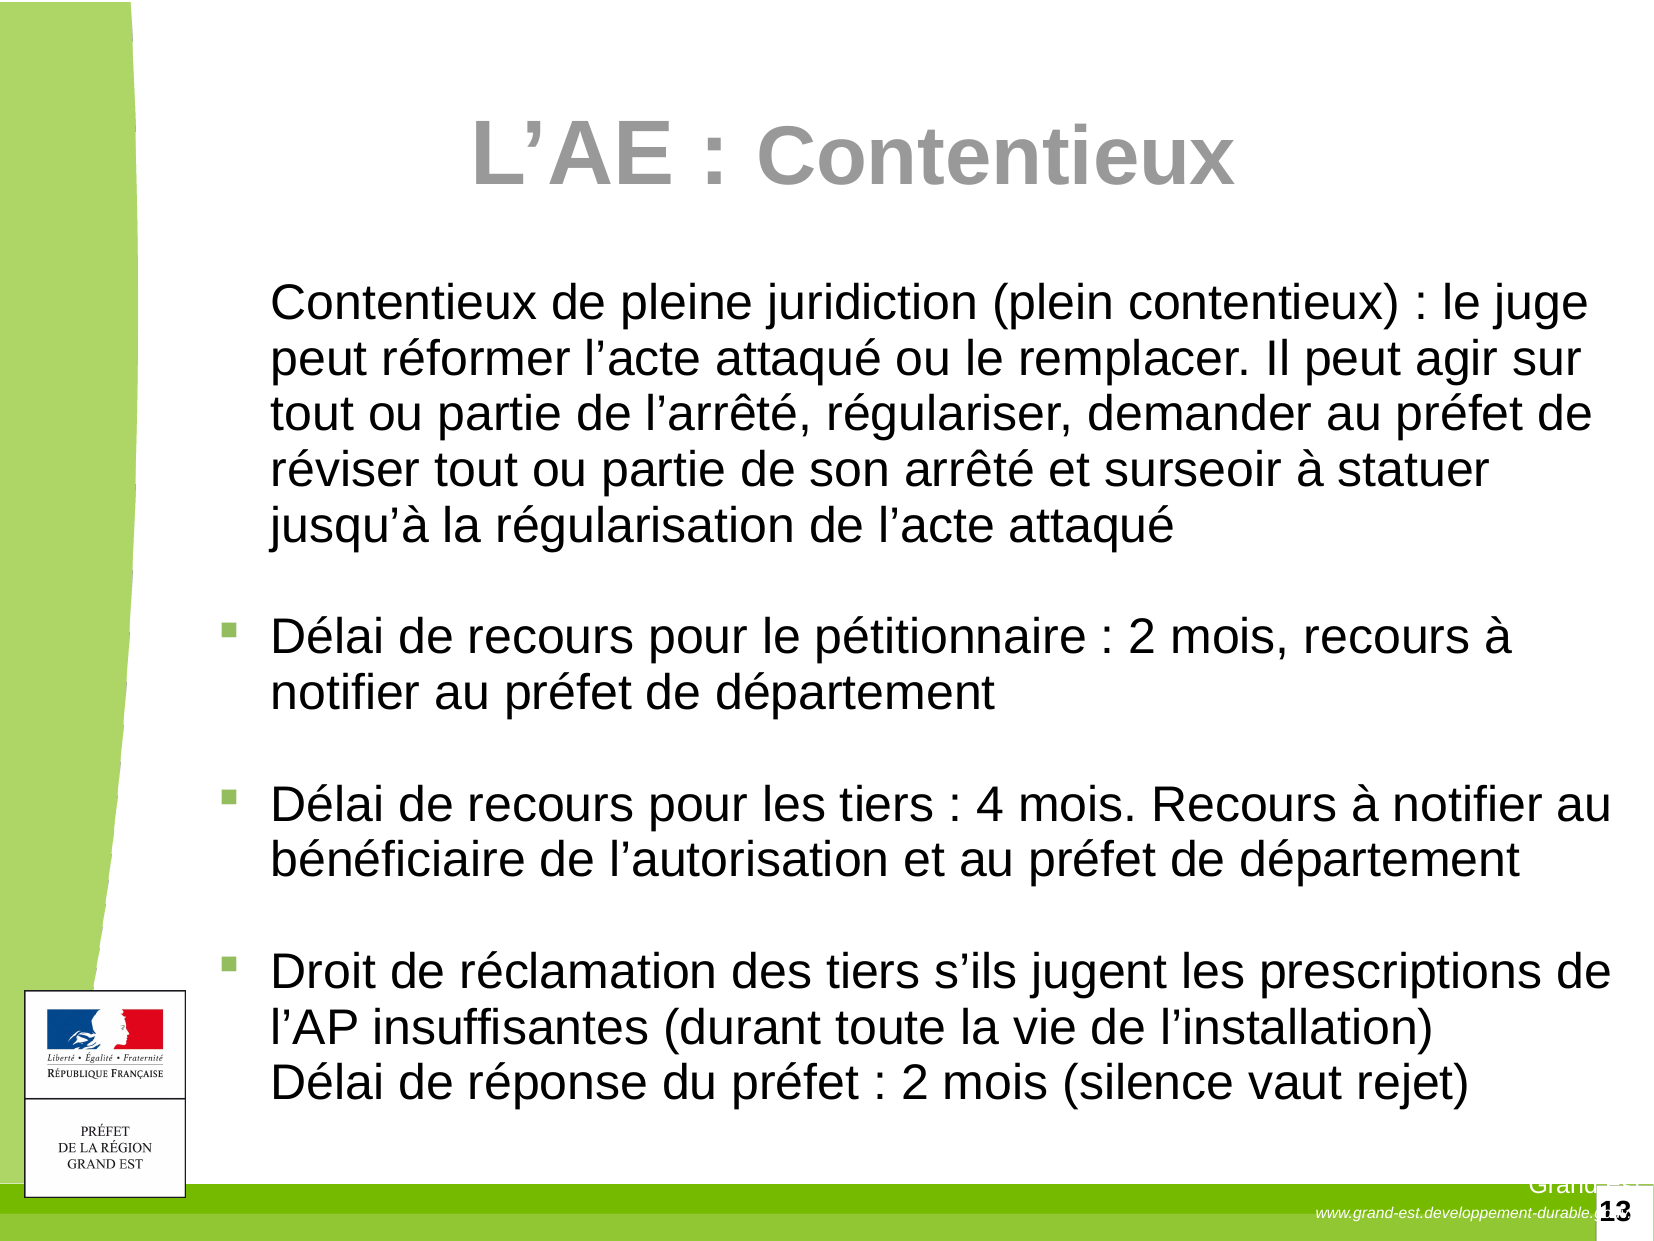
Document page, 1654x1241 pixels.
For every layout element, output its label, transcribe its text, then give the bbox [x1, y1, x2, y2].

text_box Contentieux de pleine juridiction (plein contentieux) : le juge peut réformer l’acte attaqué ou le remplacer. Il peut agir sur tout ou partie de l’arrêté, régulariser, demander au préfet de réviser tout ou partie de son arrêté et surseoir à statuer jusqu’à la régularisation de l’acte attaqué Délai de recours pour le pétitionnaire : 2 mois, recours à notifier au préfet de département Délai de recours pour les tiers : 4 mois. Recours à notifier au bénéficiaire de l’autorisation et au préfet de département Droit de réclamation des tiers s’ils jugent les prescriptions de l’AP insuffisantes (durant toute la vie de l’installation) Délai de réponse du préfet : 2 mois (silence vaut rejet) [185, 224, 1634, 1174]
picture [0, 2, 1654, 1241]
title L’AE : Contentieux [136, 56, 1571, 250]
